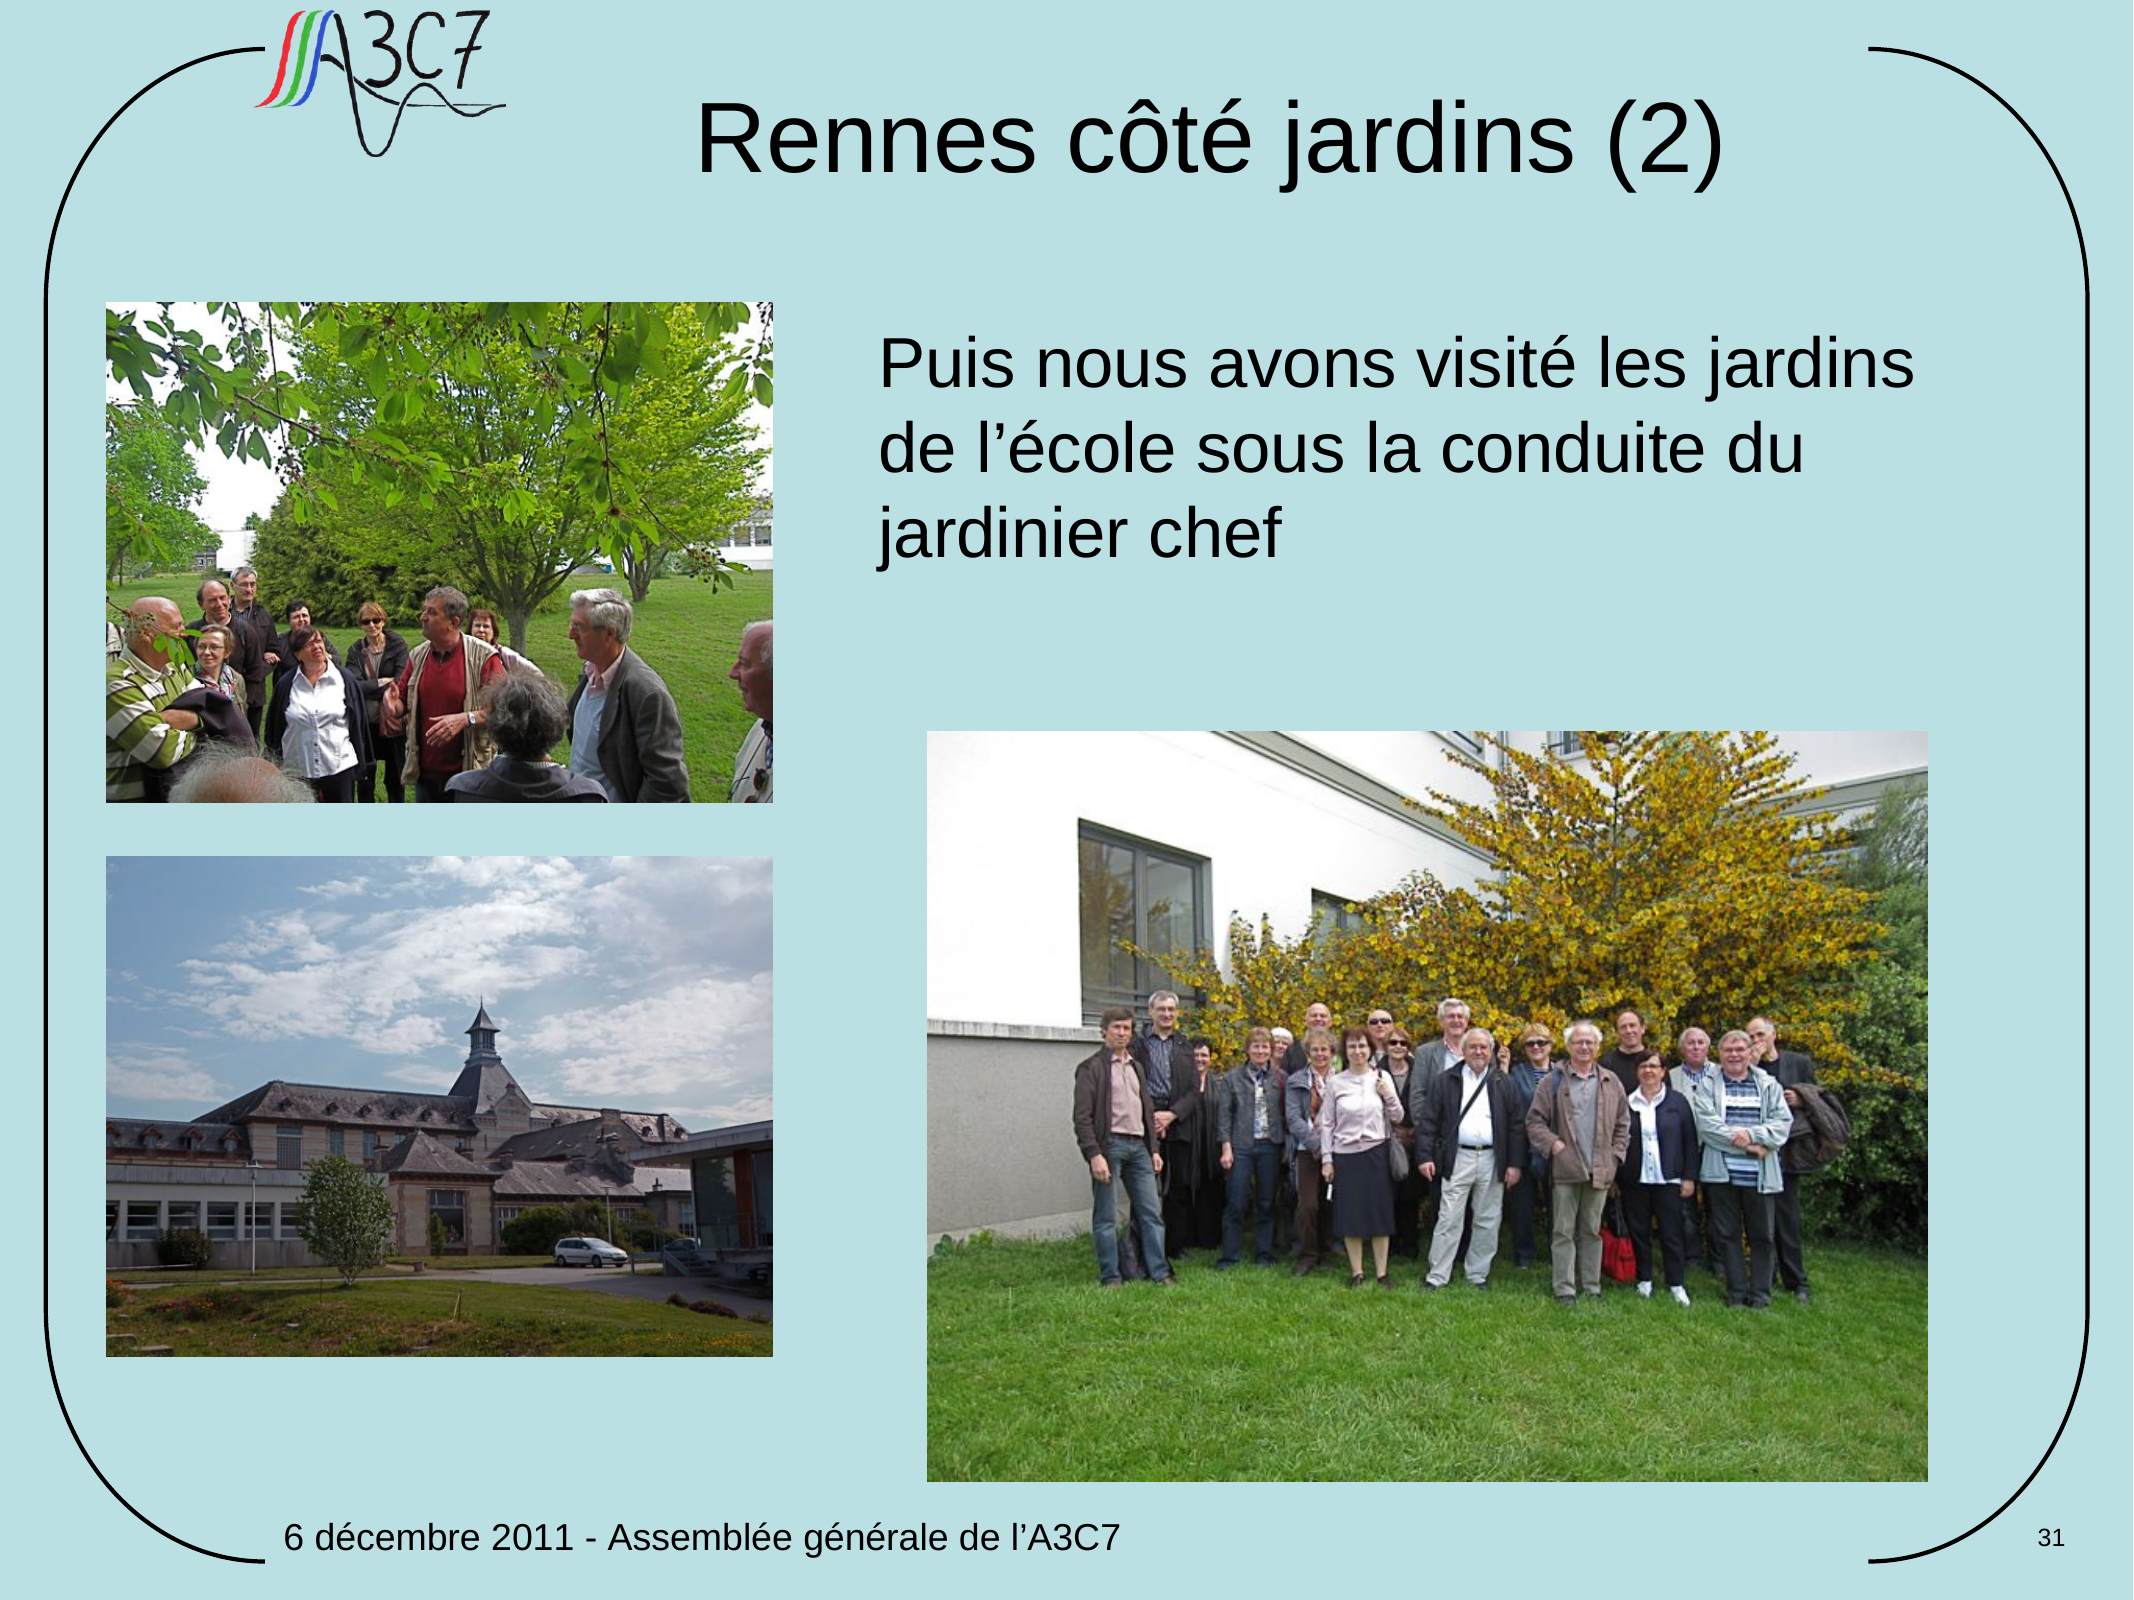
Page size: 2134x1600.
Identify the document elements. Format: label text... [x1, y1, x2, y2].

title Rennes côté jardins (2) [506, 64, 1926, 225]
picture [927, 731, 1928, 1482]
picture [106, 856, 773, 1357]
picture [253, 10, 506, 157]
text_box Puis nous avons visité les jardins de l’école sous la conduite du jardinier chef [868, 316, 1986, 575]
picture [106, 302, 773, 803]
text_box 6 décembre 2011 - Assemblée générale de l’A3C7 [274, 1512, 1131, 1558]
